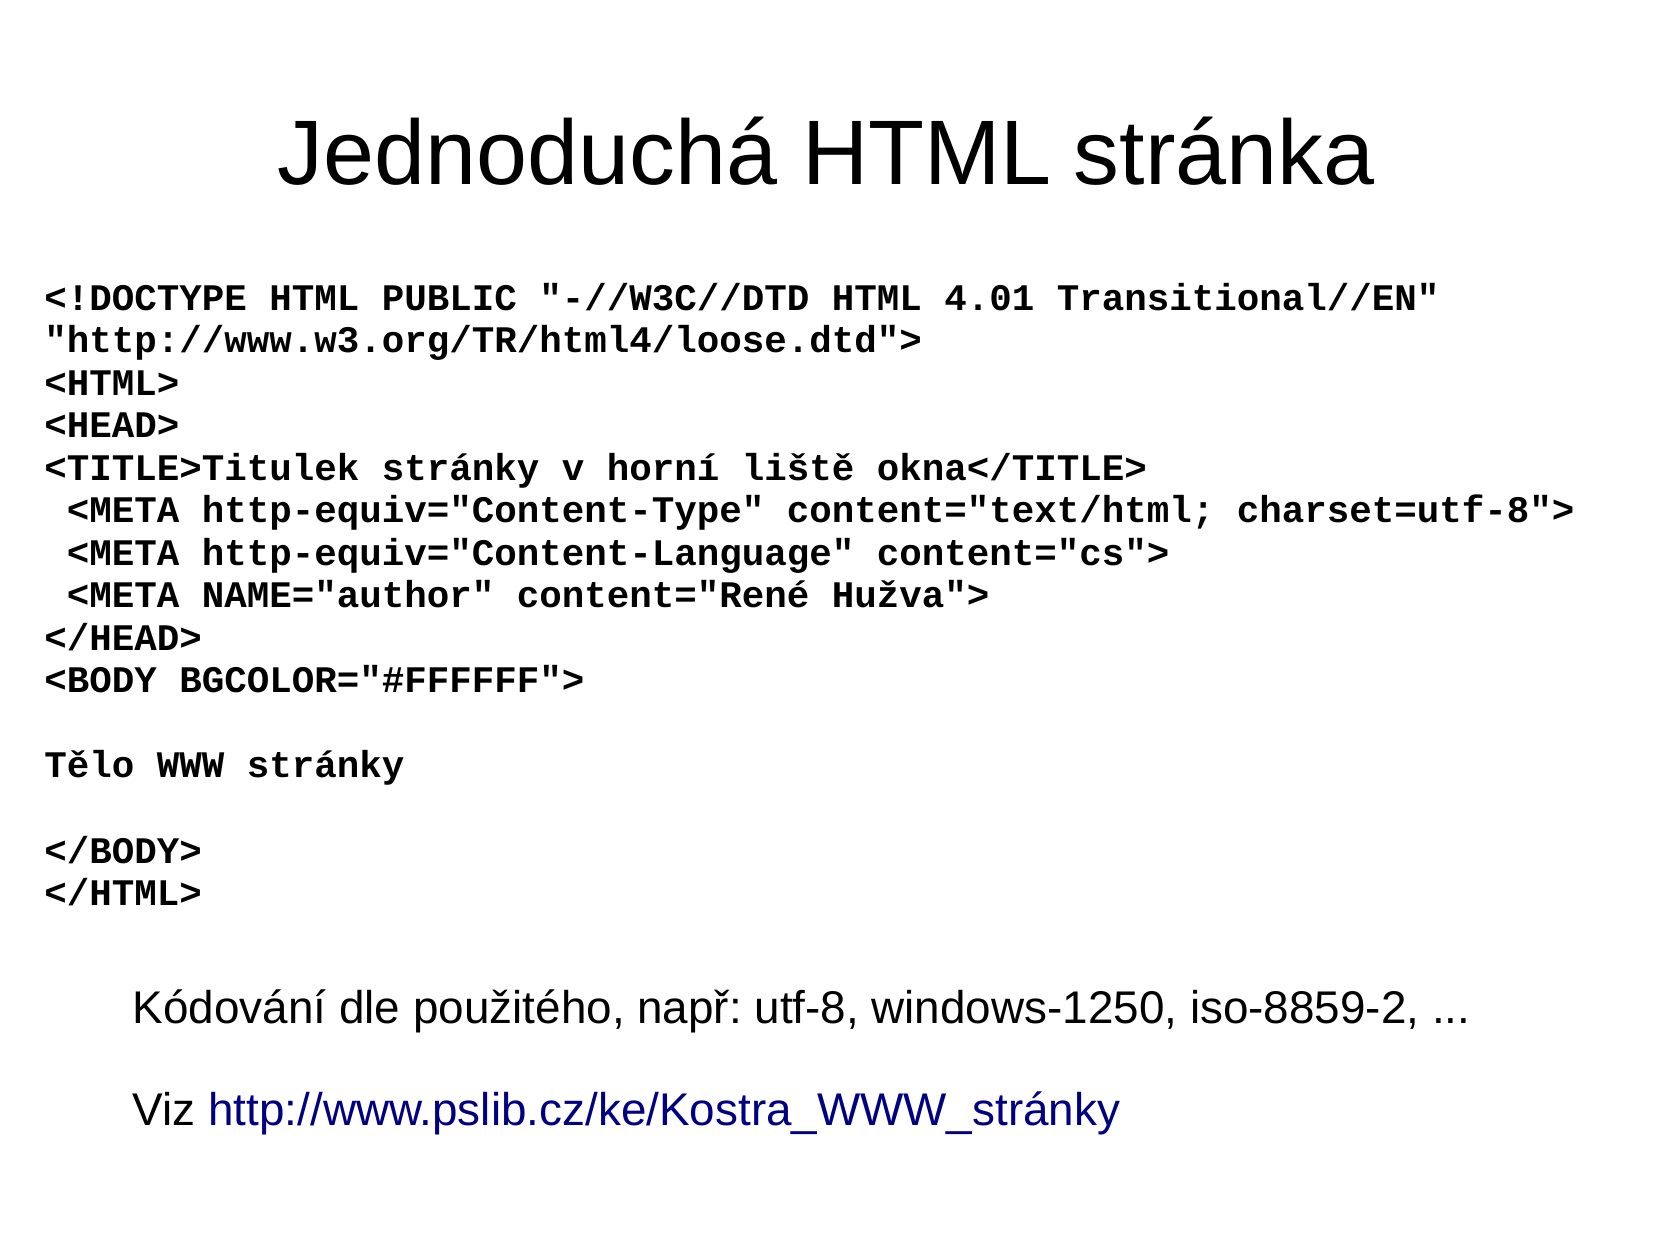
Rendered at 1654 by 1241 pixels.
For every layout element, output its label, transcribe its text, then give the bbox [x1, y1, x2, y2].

text_box Kódování dle použitého, např: utf-8, windows-1250, iso-8859-2, ... Viz http://www.pslib.cz/ke/Kostra_WWW_stránky [118, 974, 1536, 1144]
title Jednoduchá HTML stránka [82, 56, 1571, 250]
text_box <!DOCTYPE HTML PUBLIC "-//W3C//DTD HTML 4.01 Transitional//EN" "http://www.w3.org/TR/html4/loose.dtd"> <HTML> <HEAD> <TITLE>Titulek stránky v horní liště okna</TITLE> <META http-equiv="Content-Type" content="text/html; charset=utf-8"> <META http-equiv="Content-Language" content="cs"> <META NAME="author" content="René Hužva"> </HEAD> <BODY BGCOLOR="#FFFFFF"> Tělo WWW stránky </BODY> </HTML> [29, 271, 1625, 925]
